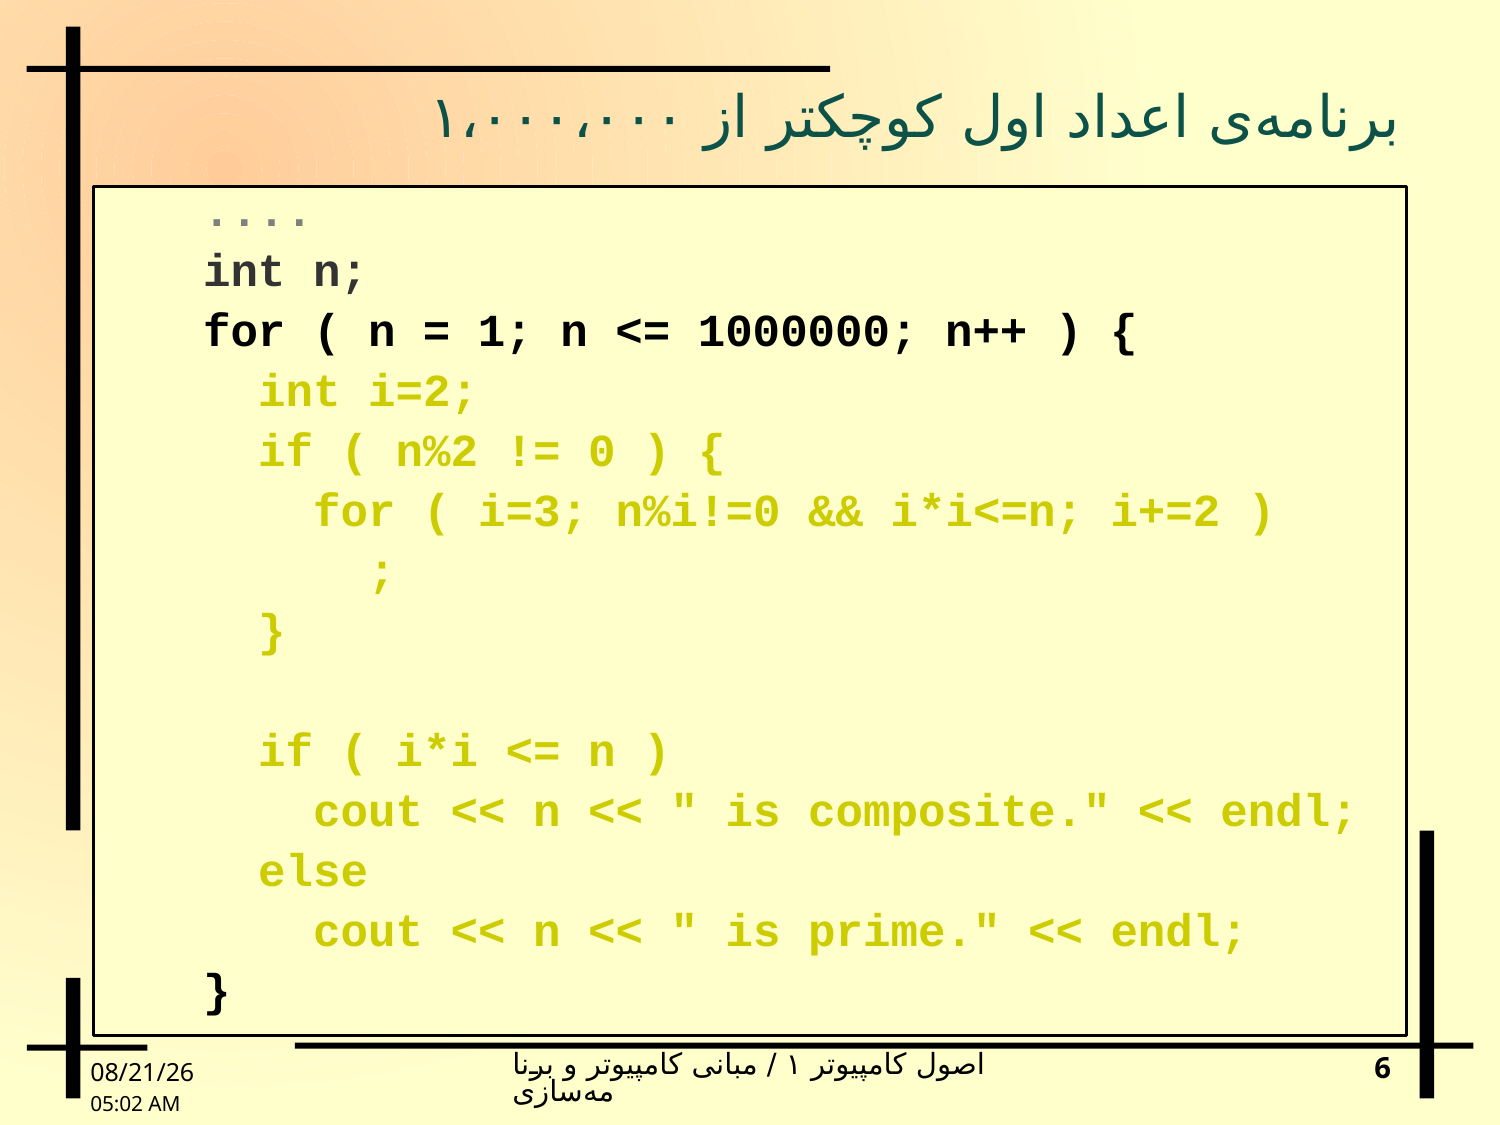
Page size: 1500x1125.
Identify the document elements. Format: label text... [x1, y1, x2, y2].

list .... int n; for ( n = 1; n <= 1000000; n++ ) { int i=2; if ( n%2 != 0 ) { for ( i=3; n%i!=0 && i*i<=n; i+=2 ) ; } if ( i*i <= n ) cout << n << " is composite." << endl; else cout << n << " is prime." << endl; } [93, 186, 1407, 1036]
list برنامه‌ی اعداد اول کوچکتر از ۱،۰۰۰،۰۰۰ [135, 83, 1453, 196]
